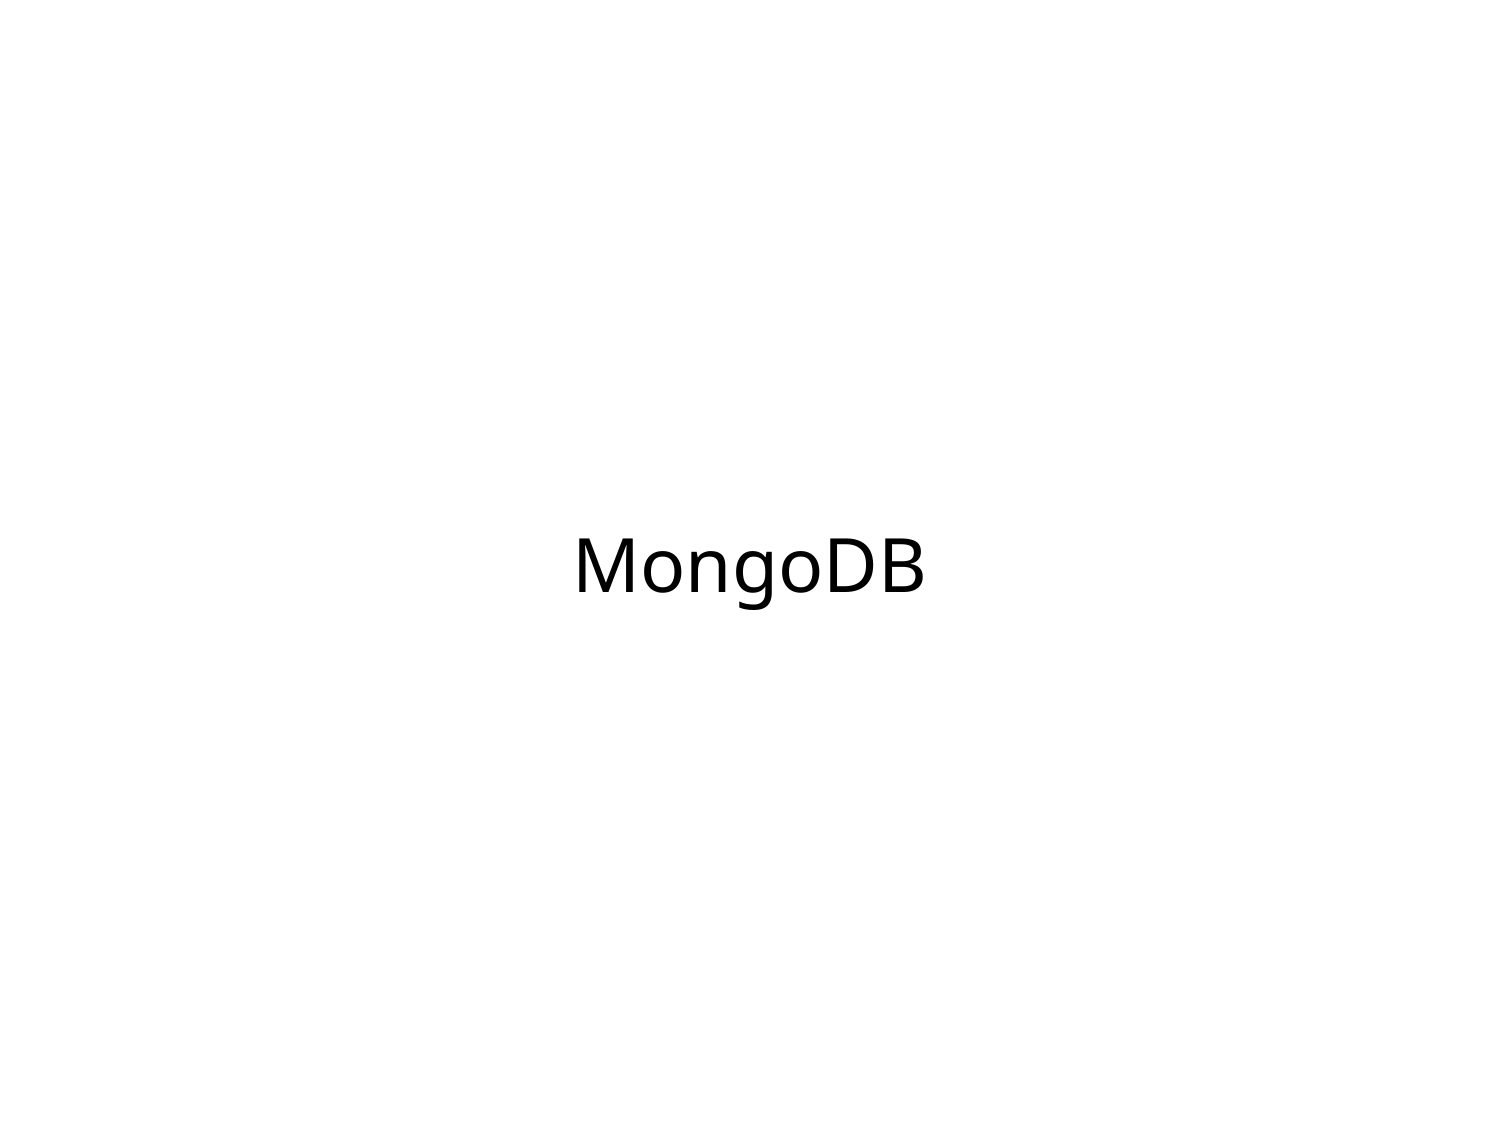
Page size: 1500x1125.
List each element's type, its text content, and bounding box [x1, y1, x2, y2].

title MongoDB [51, 470, 1449, 655]
